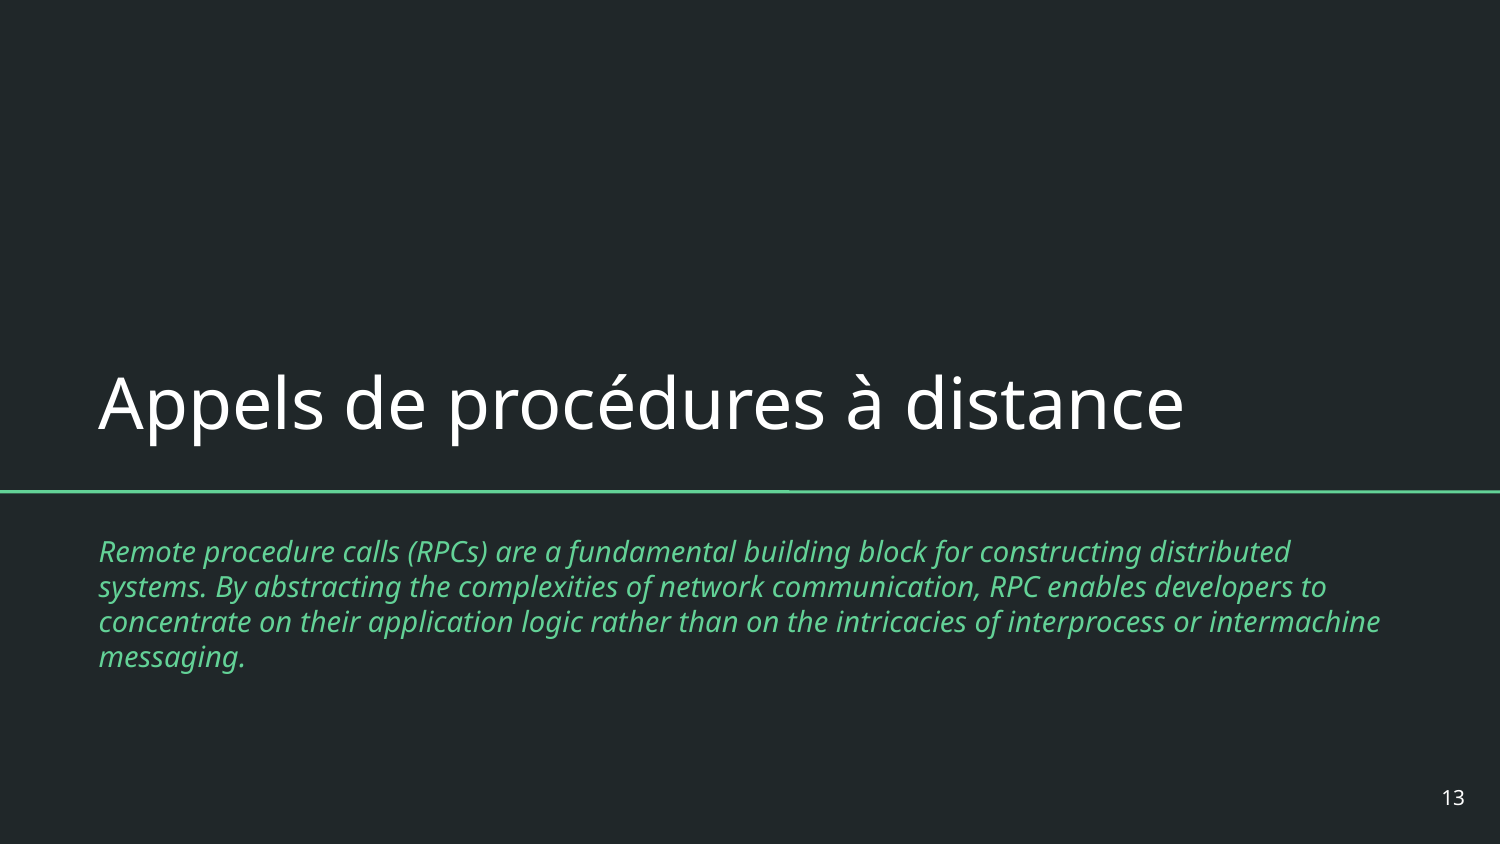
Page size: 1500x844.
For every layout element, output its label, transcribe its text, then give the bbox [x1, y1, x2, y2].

text_box Remote procedure calls (RPCs) are a fundamental building block for constructing distributed systems. By abstracting the complexities of network communication, RPC enables developers to concentrate on their application logic rather than on the intricacies of interprocess or intermachine messaging. [83, 518, 1418, 689]
title Appels de procédures à distance [83, 337, 1417, 466]
slide_number <numéro> [1389, 764, 1480, 830]
